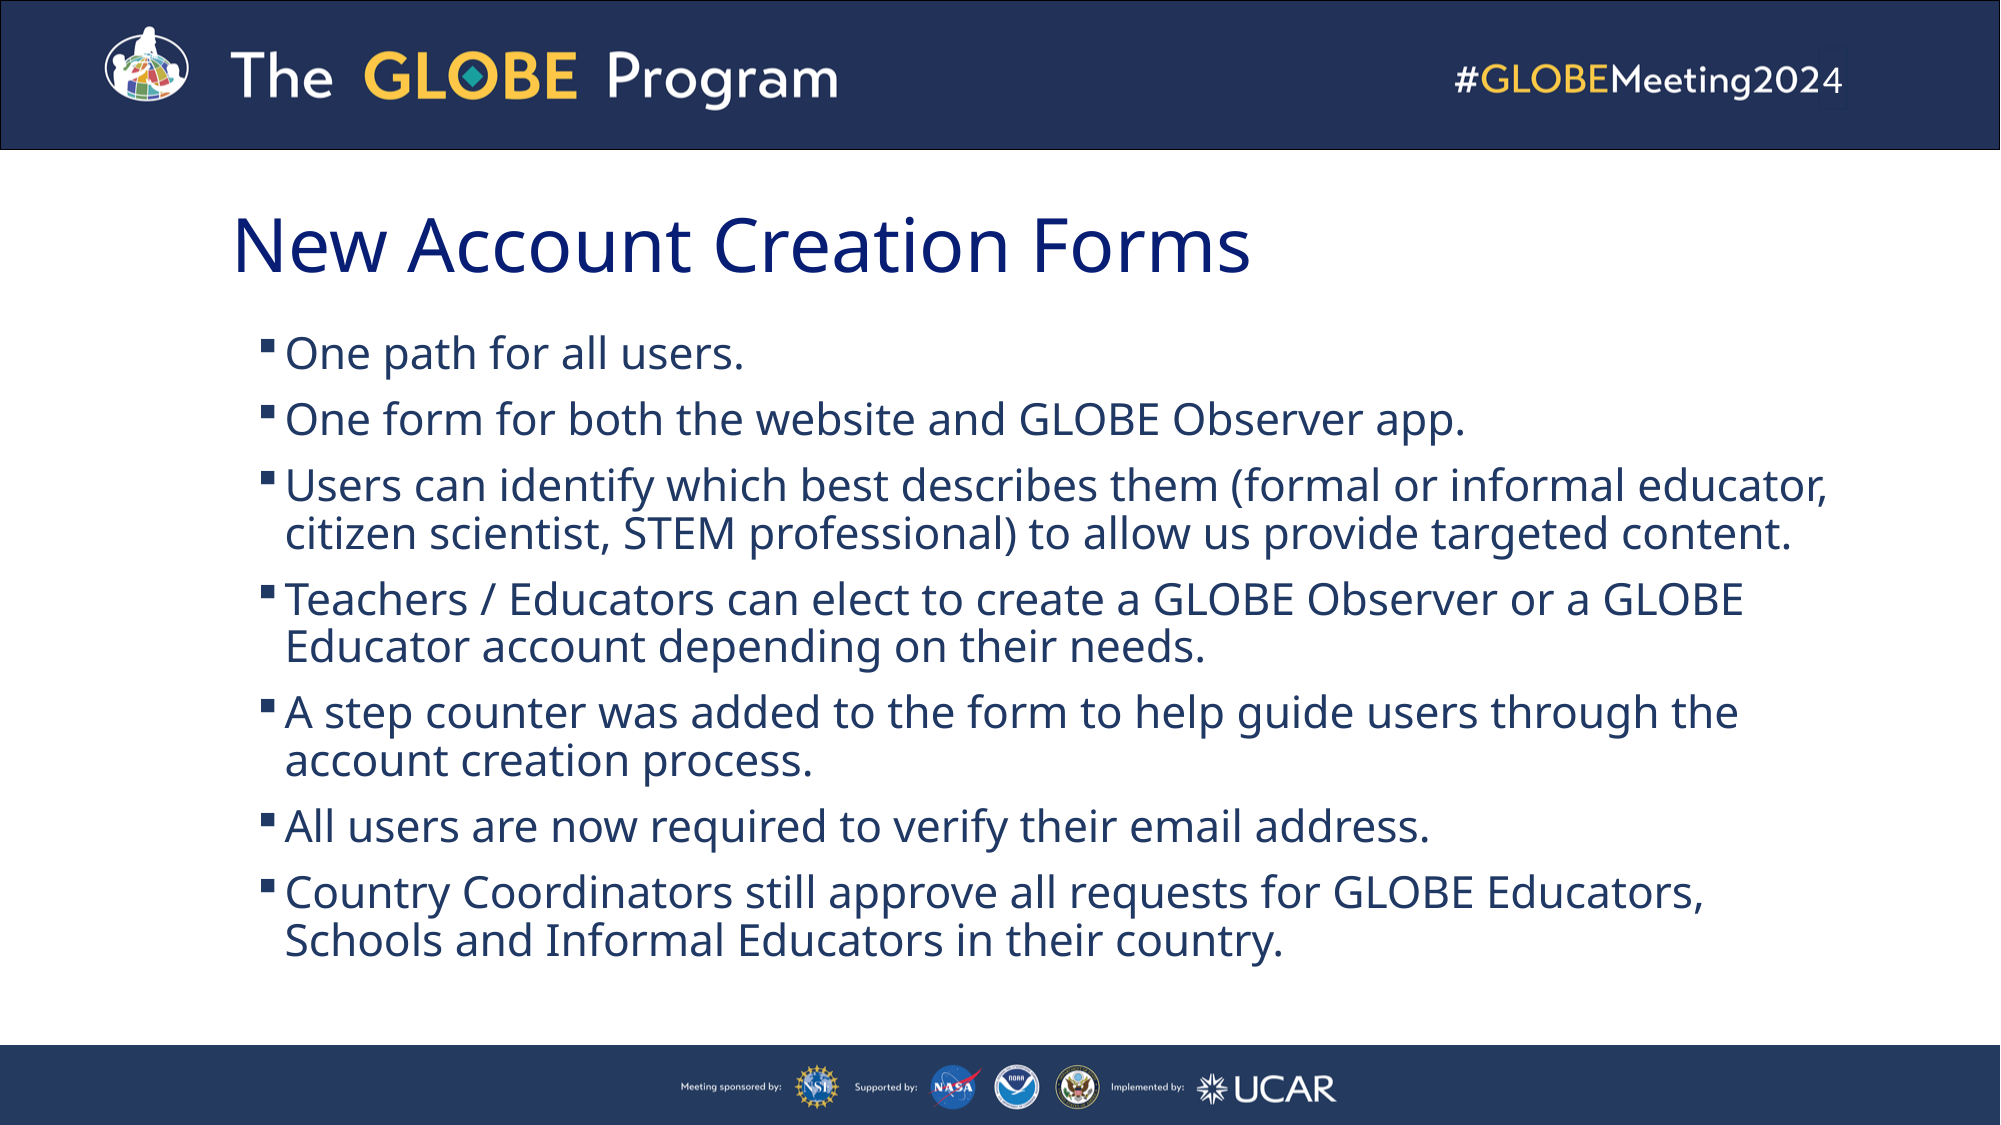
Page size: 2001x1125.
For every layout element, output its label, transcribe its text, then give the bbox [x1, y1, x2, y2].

picture [0, 1045, 2000, 1125]
picture [1, 1, 1999, 149]
list One path for all users. One form for both the website and GLOBE Observer app. Users can identify which best describes them (formal or informal educator, citizen scientist, STEM professional) to allow us provide targeted content. Teachers / Educators can elect to create a GLOBE Observer or a GLOBE Educator account depending on their needs. A step counter was added to the form to help guide users through the account creation process. All users are now required to verify their email address. Country Coordinators still approve all requests for GLOBE Educators, Schools and Informal Educators in their country. [242, 323, 1859, 1010]
title New Account Creation Forms [216, 200, 1511, 285]
